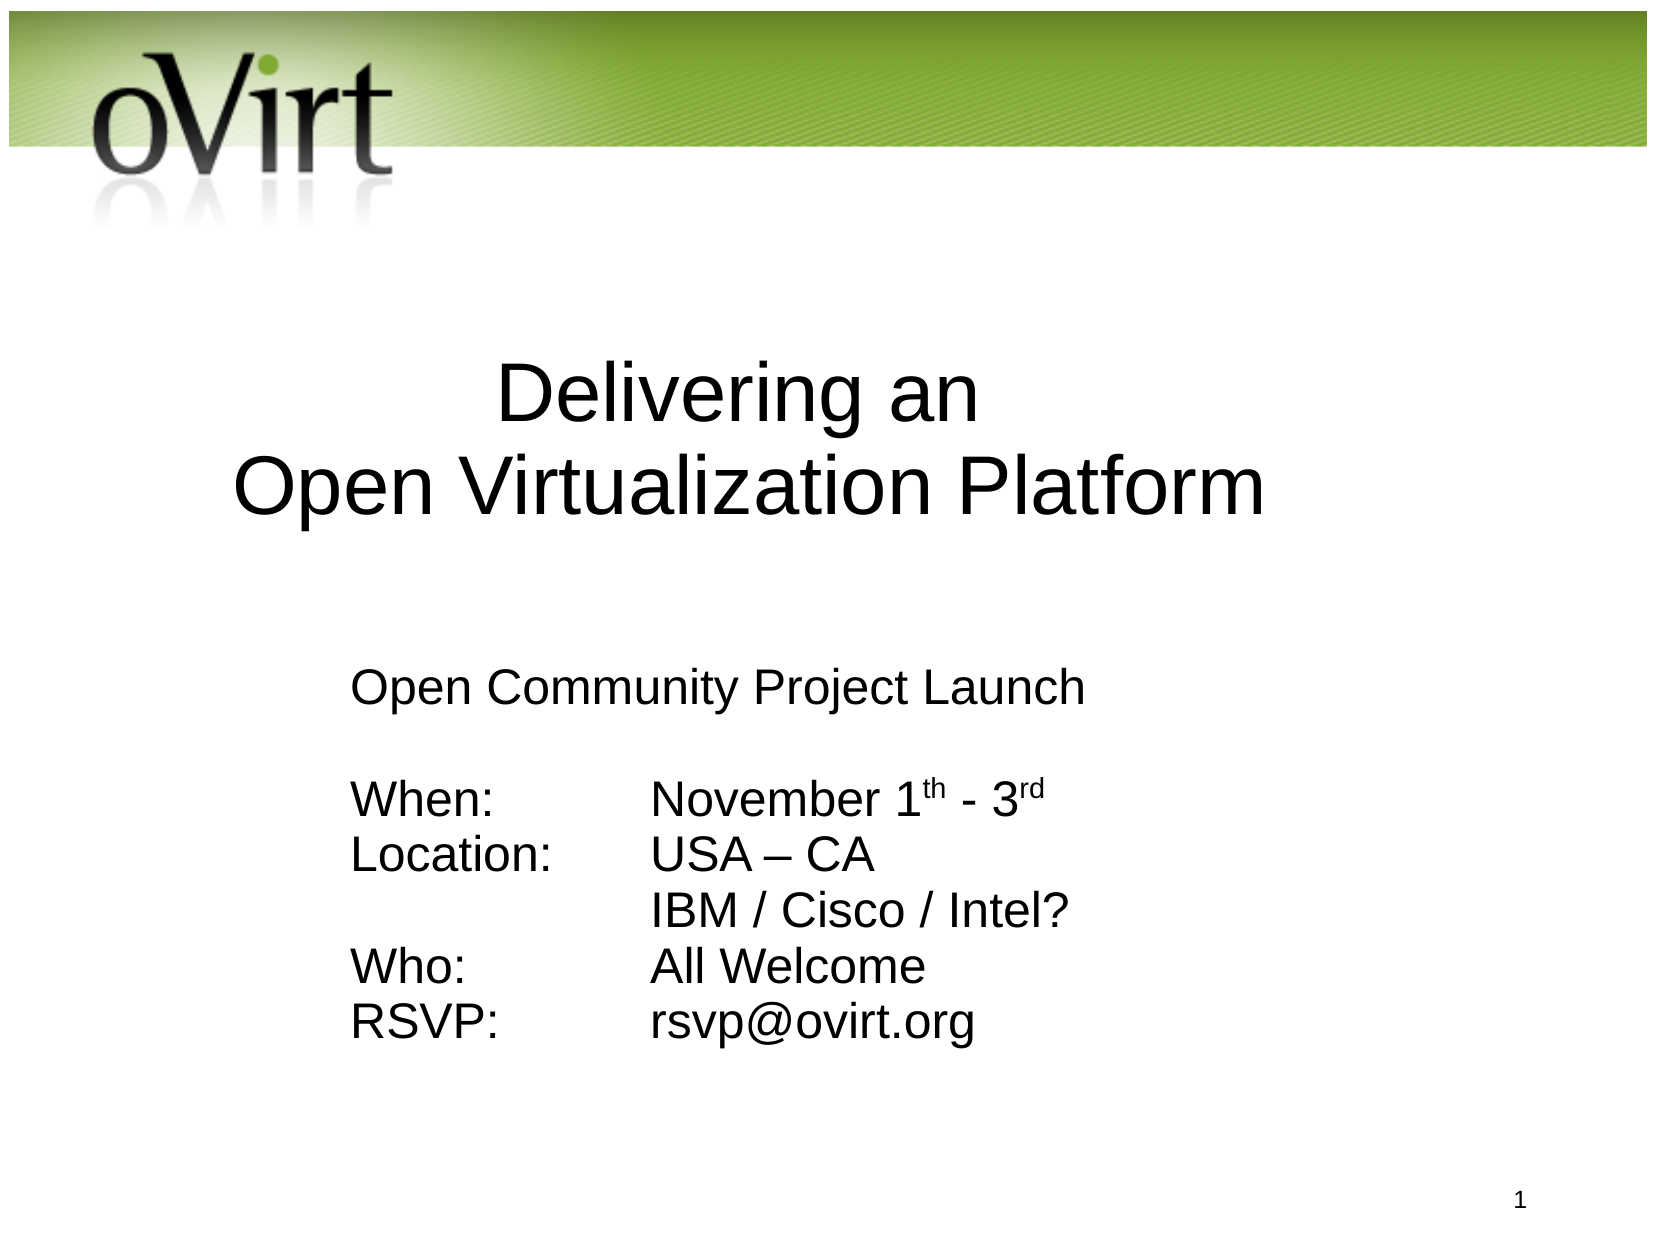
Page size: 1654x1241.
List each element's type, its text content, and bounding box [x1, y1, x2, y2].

text_box Delivering an Open Virtualization Platform [217, 338, 1440, 540]
picture [9, 11, 1647, 231]
text_box Open Community Project Launch When: November 1th - 3rd Location: USA – CA IBM / Cisco / Intel? Who: All Welcome RSVP: rsvp@ovirt.org [335, 651, 1339, 1059]
